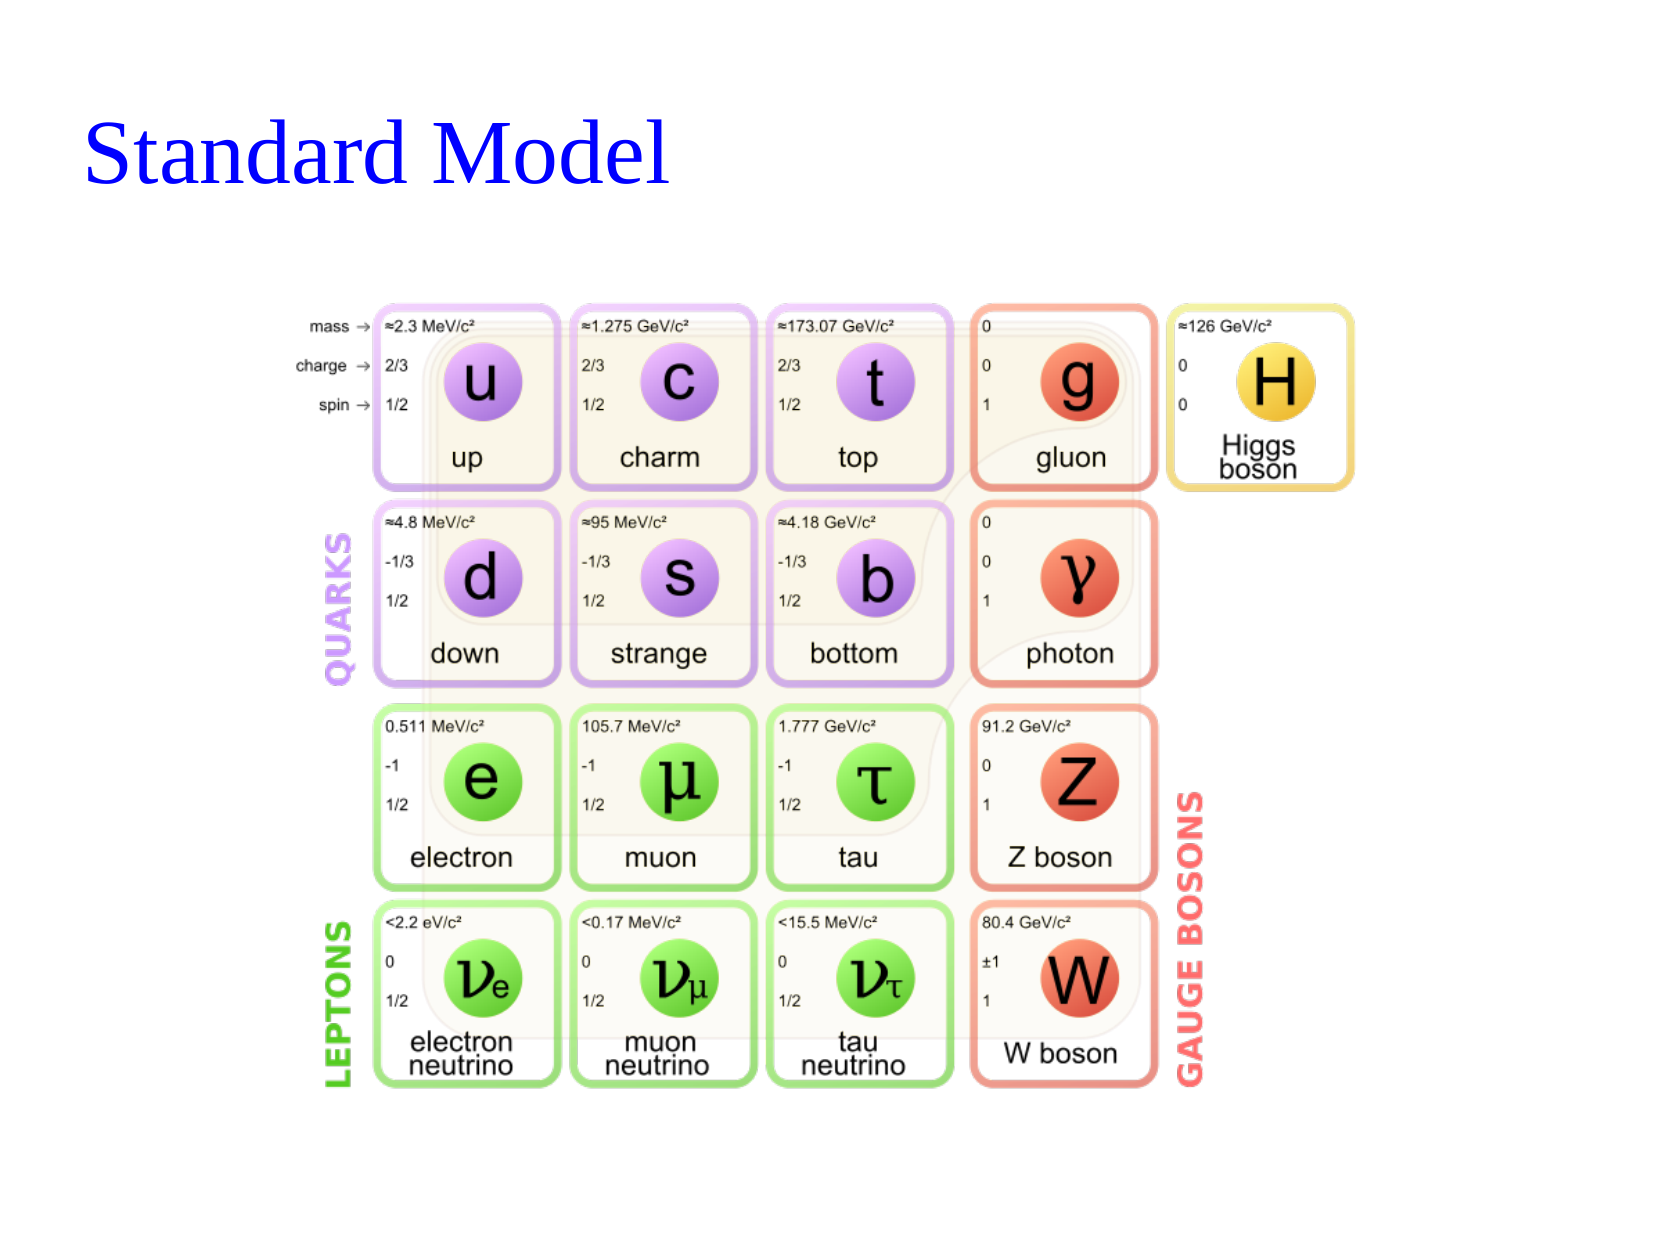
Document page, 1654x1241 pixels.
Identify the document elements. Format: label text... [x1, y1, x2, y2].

picture [291, 290, 1363, 1094]
title Standard Model [82, 56, 1571, 250]
